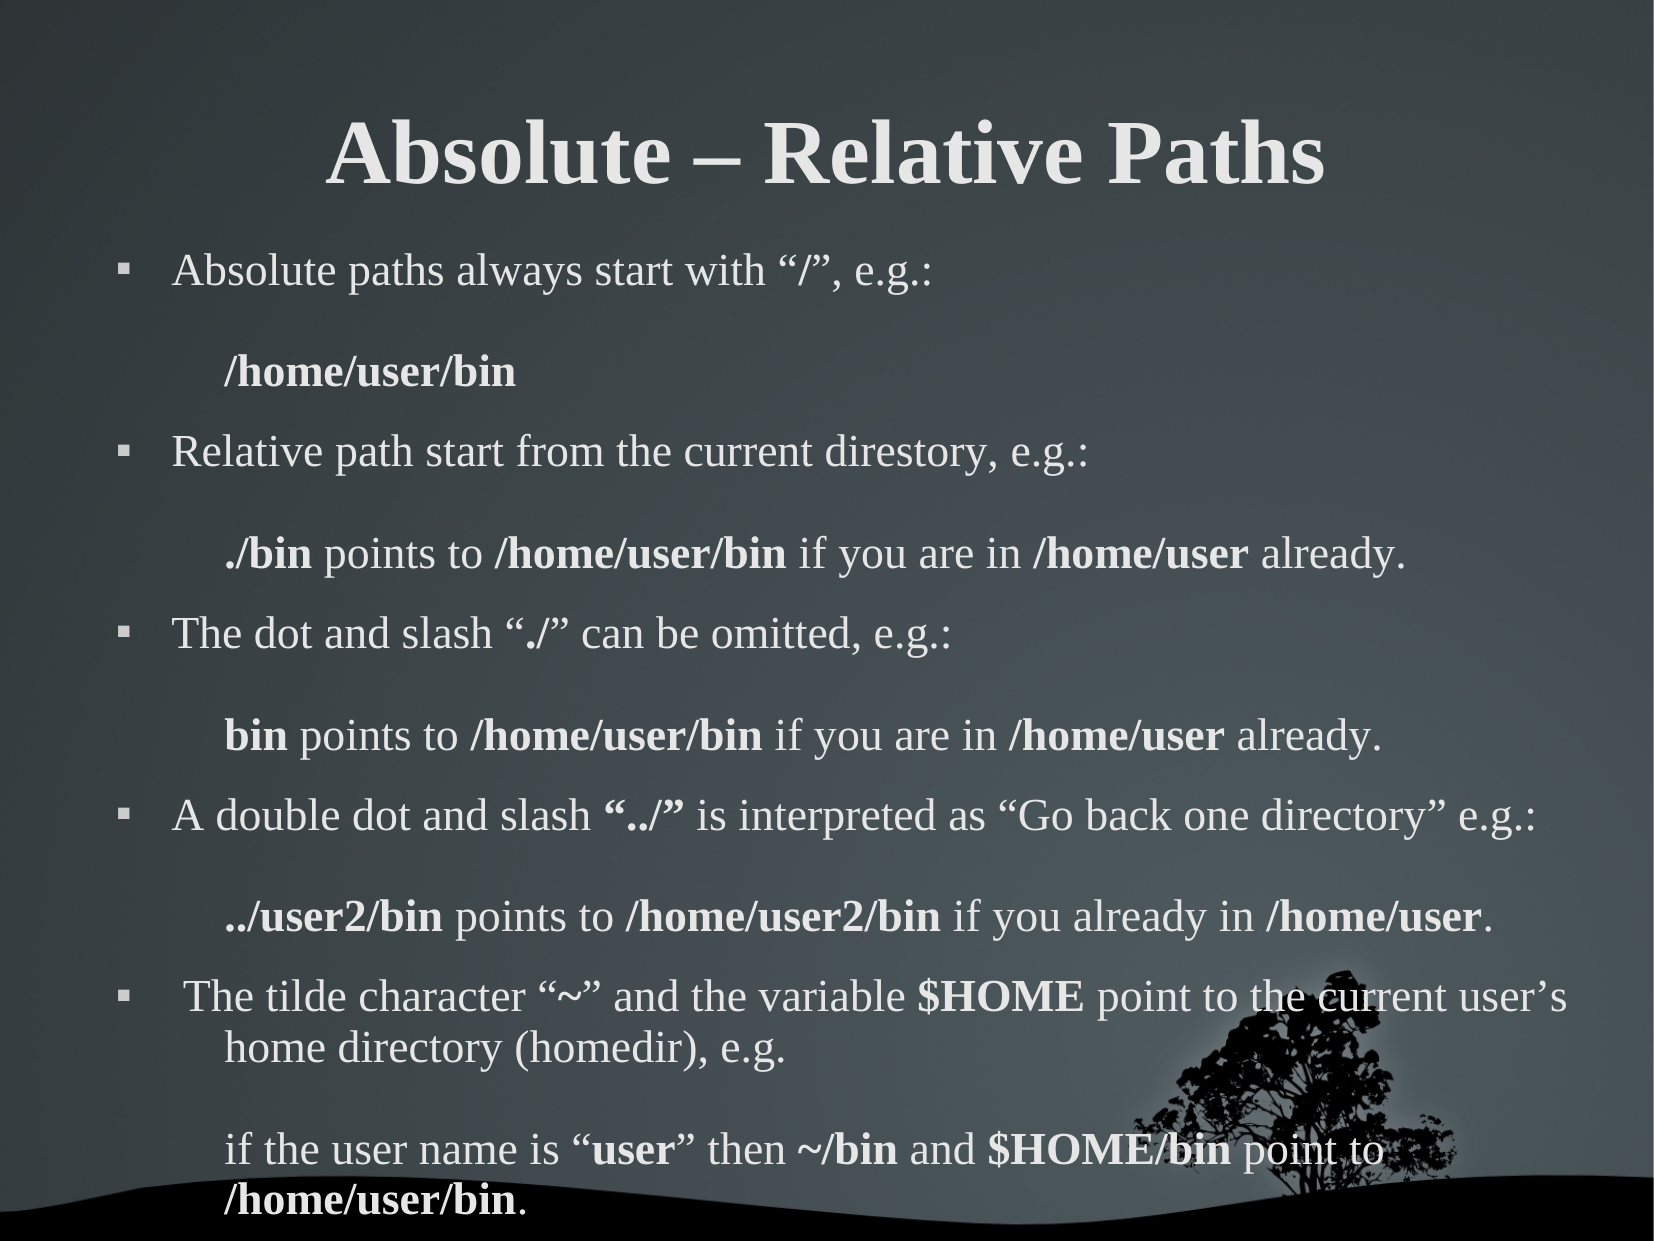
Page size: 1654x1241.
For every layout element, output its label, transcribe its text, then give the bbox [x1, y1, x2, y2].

list Absolute paths always start with “/”, e.g.: /home/user/bin Relative path start from the current direstory, e.g.: ./bin points to /home/user/bin if you are in /home/user already. The dot and slash “./” can be omitted, e.g.: bin points to /home/user/bin if you are in /home/user already. A double dot and slash “../” is interpreted as “Go back one directory” e.g.: ../user2/bin points to /home/user2/bin if you already in /home/user. The tilde character “~” and the variable $HOME point to the current user’s home directory (homedir), e.g. if the user name is “user” then ~/bin and $HOME/bin point to /home/user/bin. [82, 244, 1571, 1241]
picture [0, 0, 1654, 1241]
title Absolute – Relative Paths [82, 19, 1571, 244]
